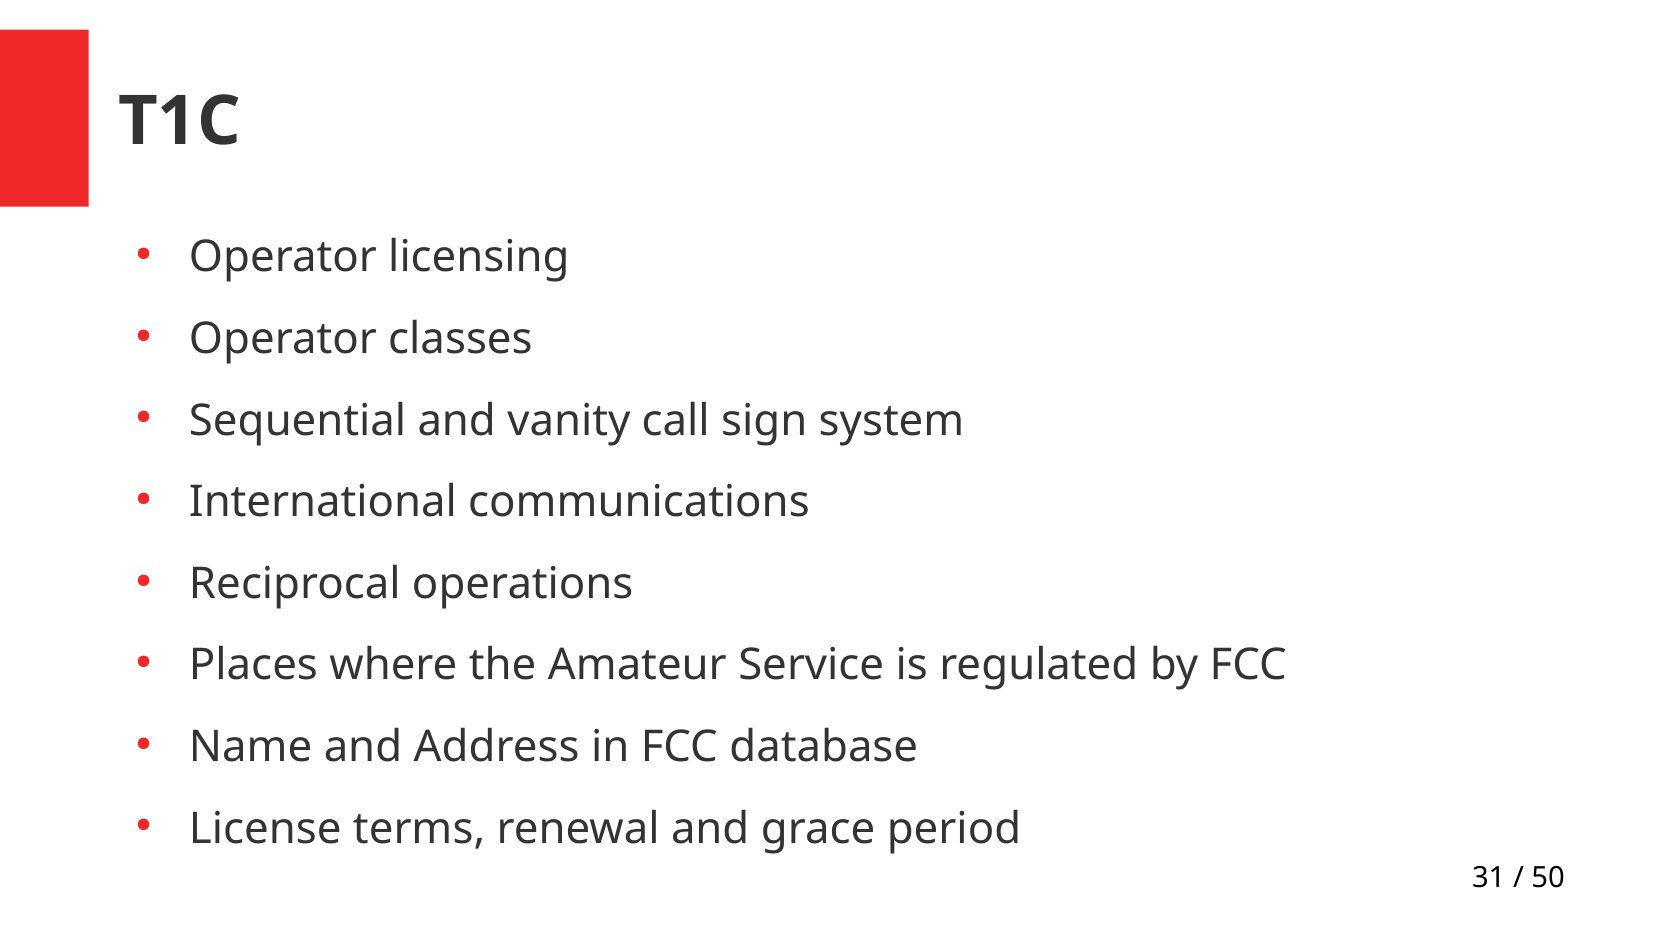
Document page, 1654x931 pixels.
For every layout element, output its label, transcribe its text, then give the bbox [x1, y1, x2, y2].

title T1C [118, 29, 1595, 207]
list Operator licensing Operator classes Sequential and vanity call sign system International communications Reciprocal operations Places where the Amateur Service is regulated by FCC Name and Address in FCC database License terms, renewal and grace period [118, 225, 1595, 787]
